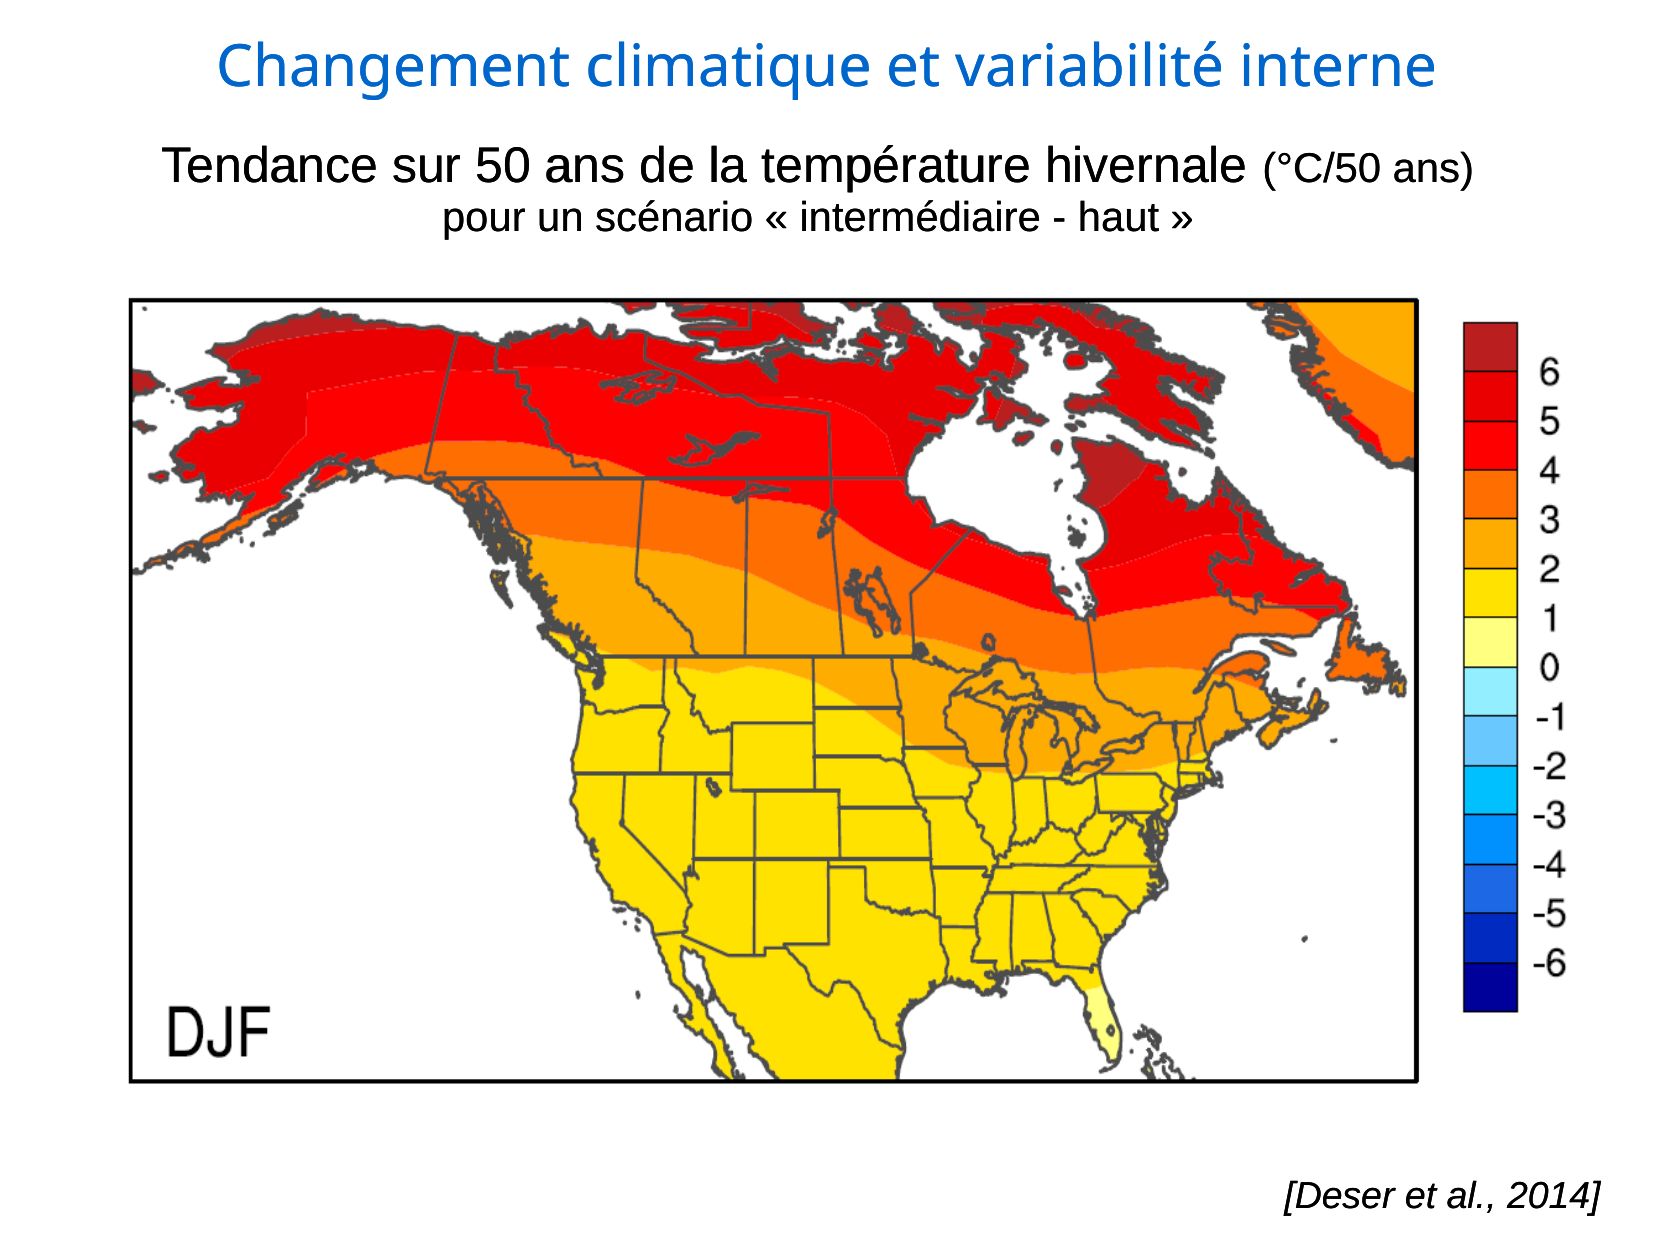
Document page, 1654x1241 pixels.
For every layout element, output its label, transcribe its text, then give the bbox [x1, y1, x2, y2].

picture [124, 294, 1424, 1088]
text_box [Deser et al., 2014] [1147, 1167, 1616, 1231]
text_box Changement climatique et variabilité interne [45, 21, 1609, 125]
text_box Tendance sur 50 ans de la température hivernale (°C/50 ans) pour un scénario « intermédiaire - haut » [48, 130, 1588, 248]
picture [1453, 316, 1578, 1019]
